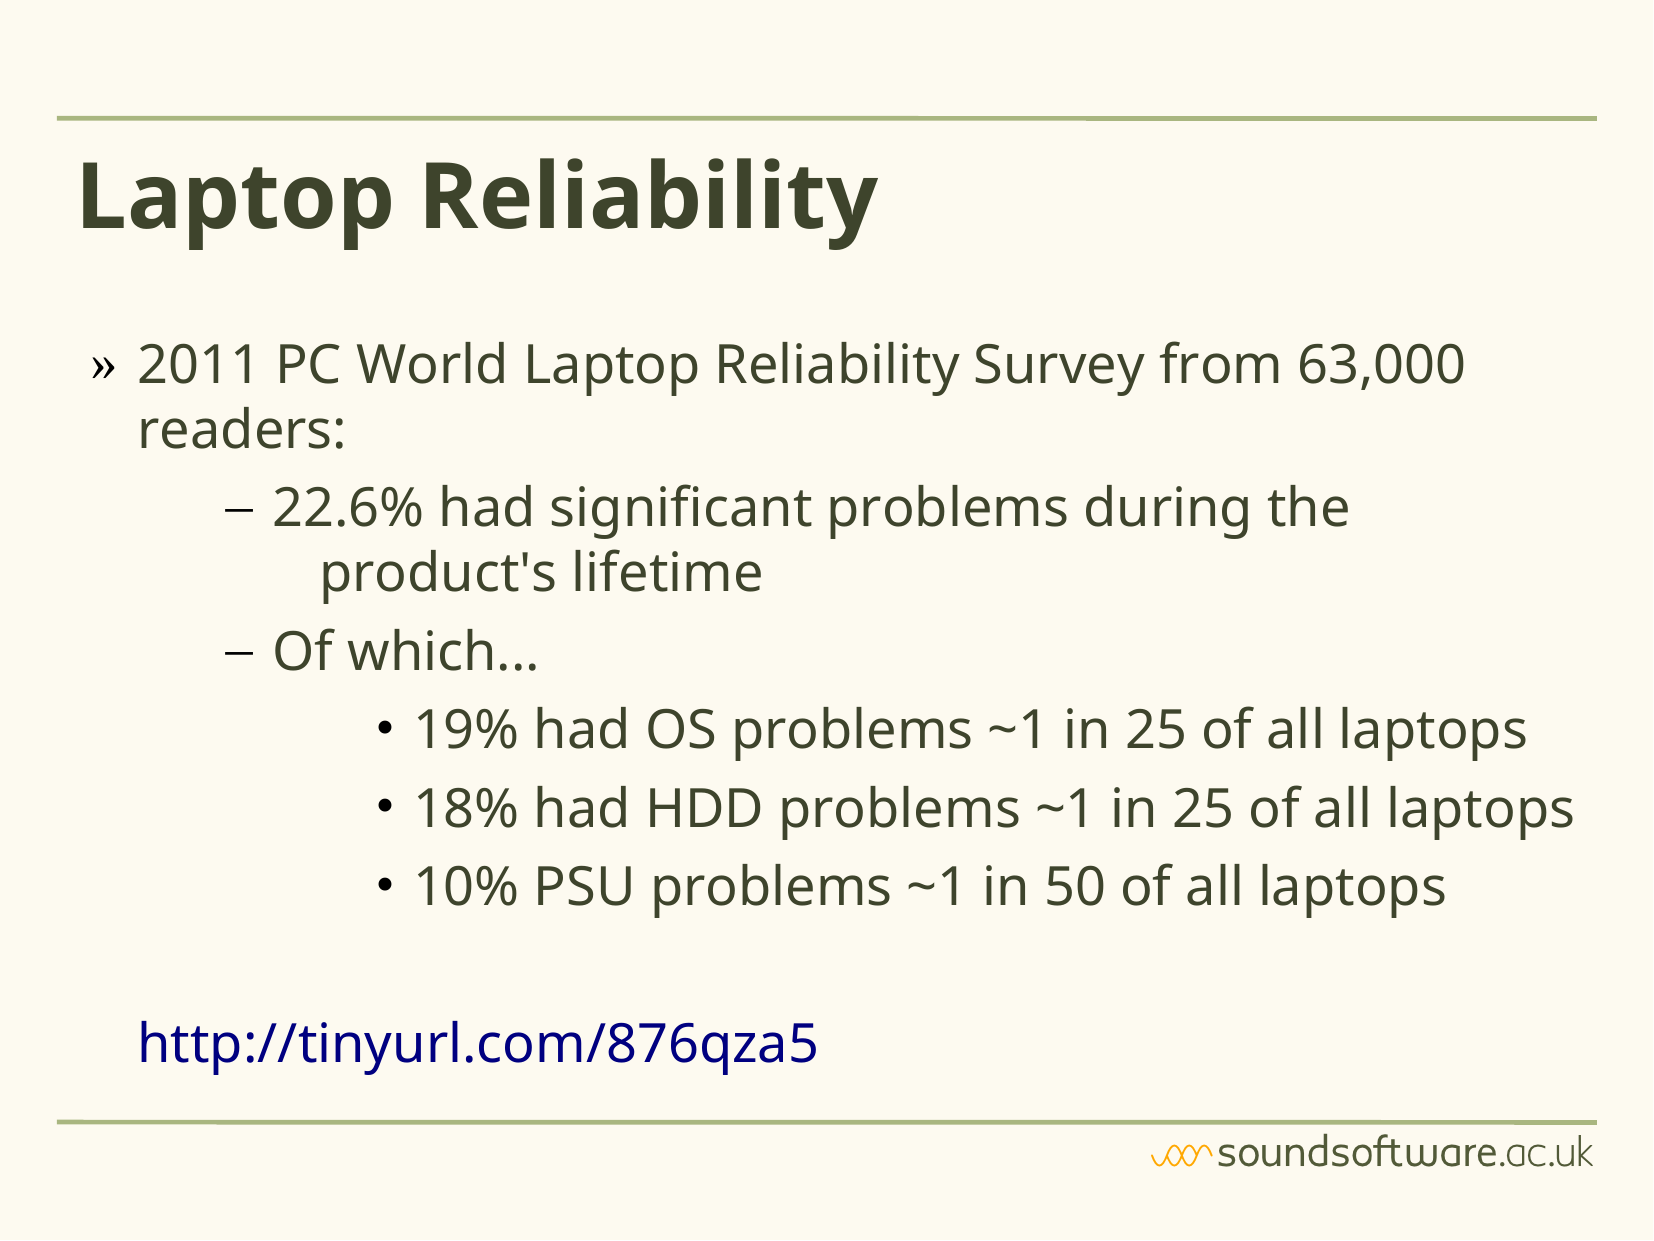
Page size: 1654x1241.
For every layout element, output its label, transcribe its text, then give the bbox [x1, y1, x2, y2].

title Laptop Reliability [59, 109, 1594, 274]
list 2011 PC World Laptop Reliability Survey from 63,000 readers: 22.6% had significant problems during the product's lifetime Of which... 19% had OS problems ~1 in 25 of all laptops 18% had HDD problems ~1 in 25 of all laptops 10% PSU problems ~1 in 50 of all laptops http://tinyurl.com/876qza5 [59, 321, 1594, 1140]
picture [1151, 1140, 1593, 1167]
